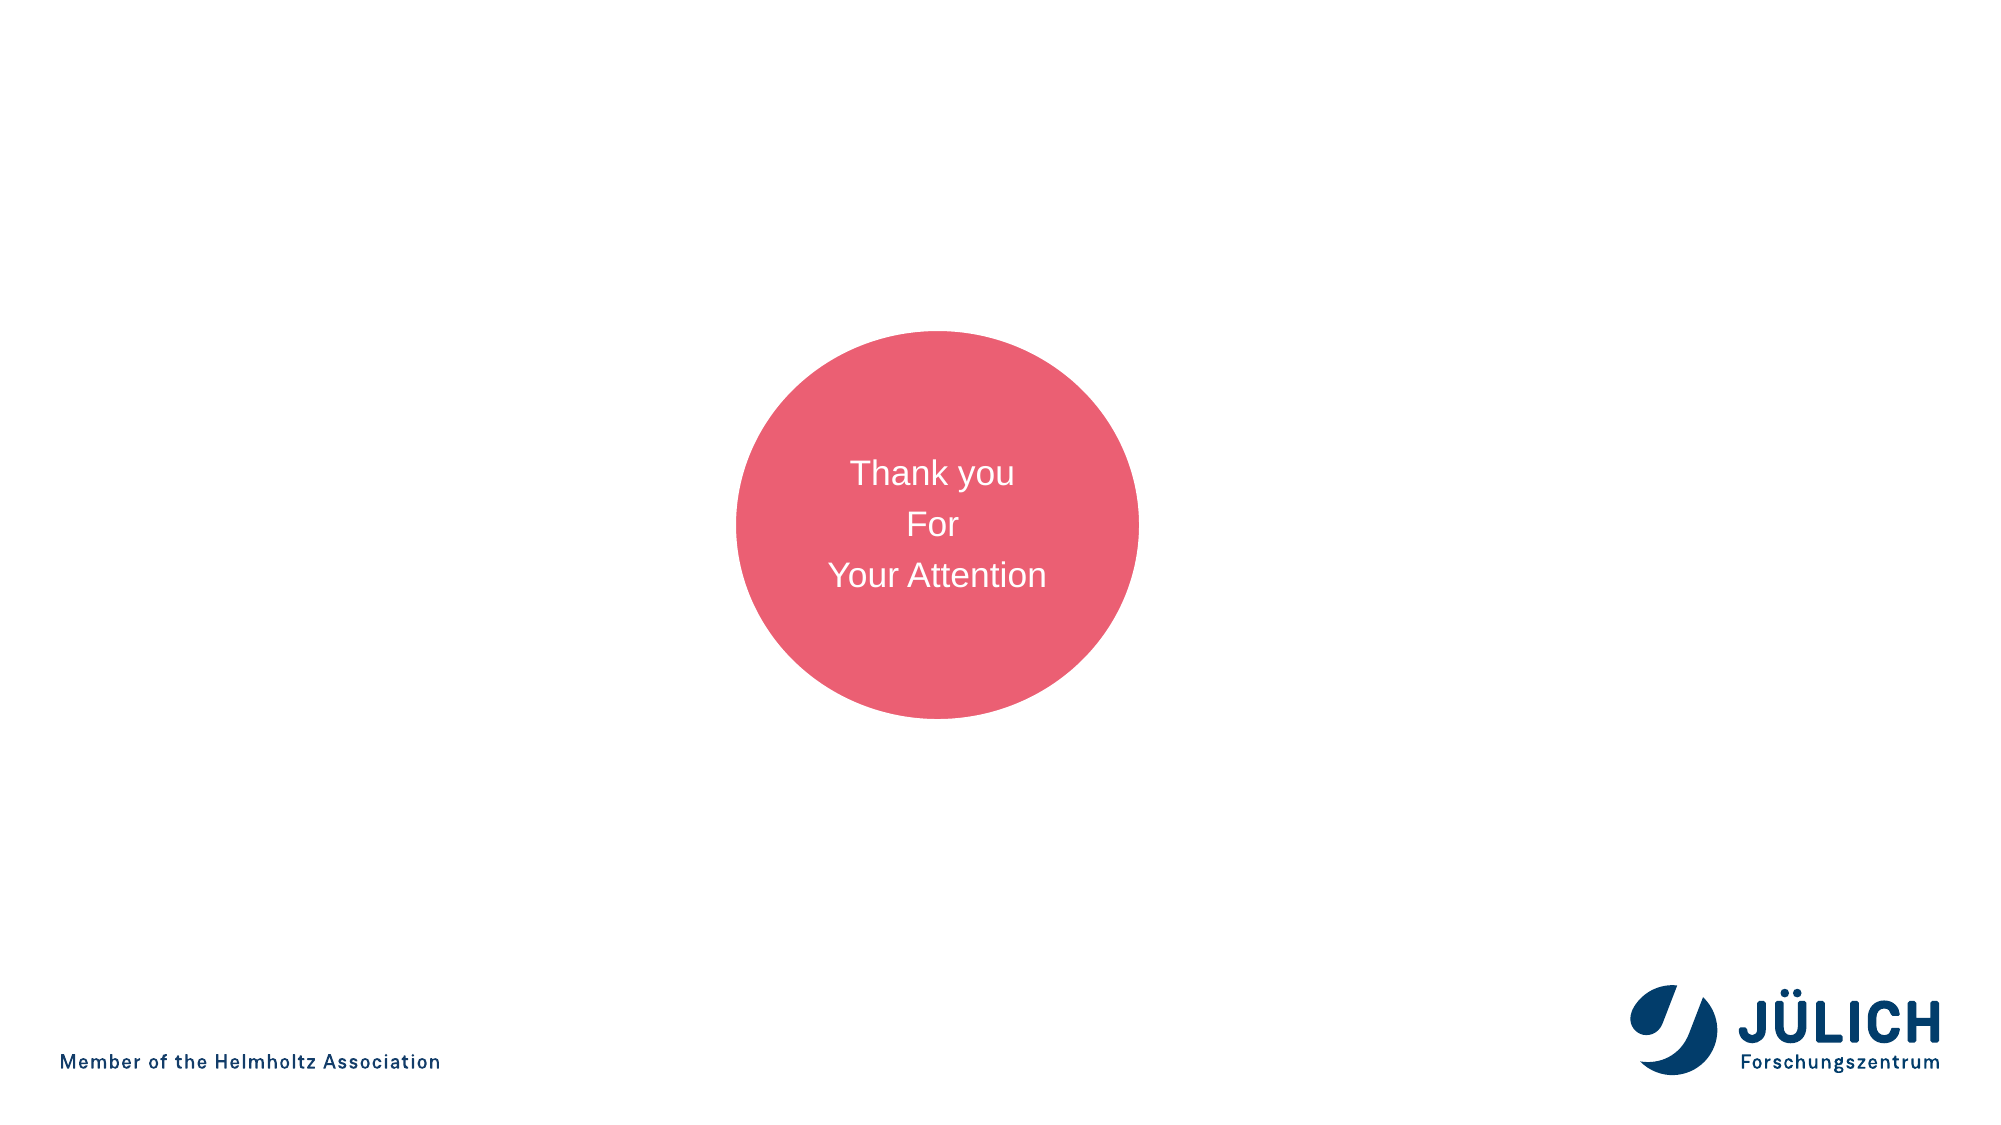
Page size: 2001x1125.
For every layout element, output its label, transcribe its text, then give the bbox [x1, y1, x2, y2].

text_box [735, 329, 1141, 721]
text_box Thank you For Your Attention [794, 387, 1081, 663]
